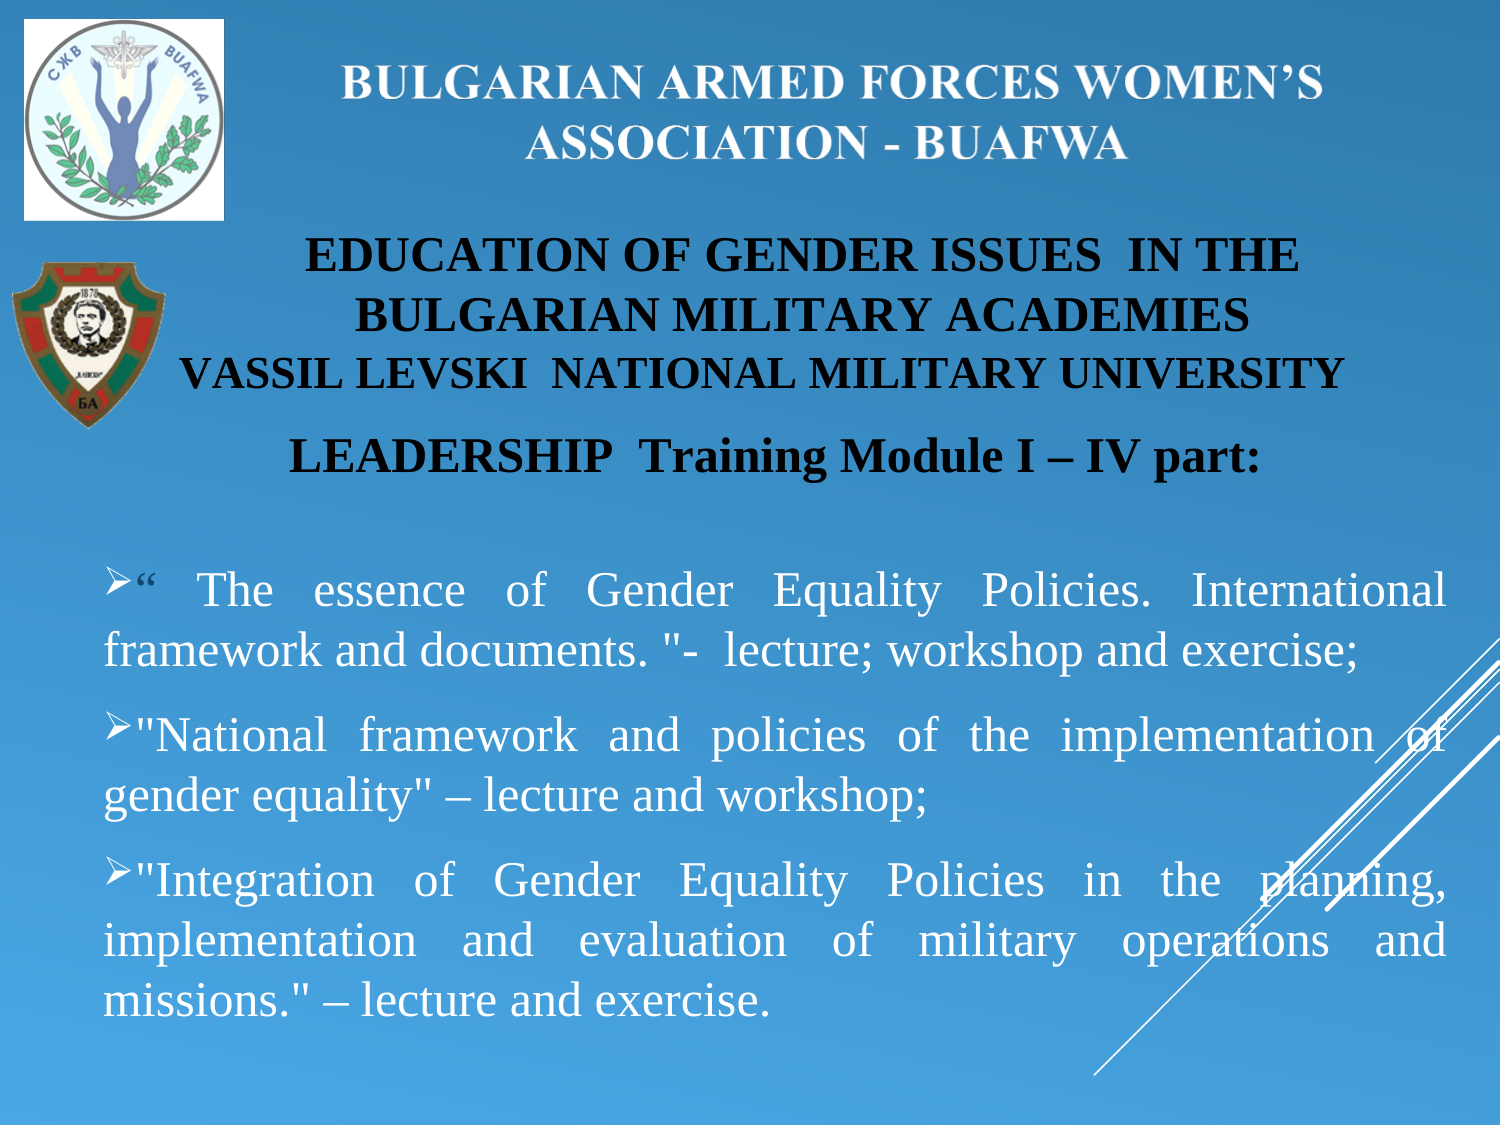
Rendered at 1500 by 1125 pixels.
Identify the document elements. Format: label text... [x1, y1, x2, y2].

picture [12, 262, 166, 429]
list VASSIL LEVSKI NATIONAL MILITARY UNIVERSITY LEADERSHIP Training Module I – IV part: “ The essence of Gender Equality Policies. International framework and documents. "- lecture; workshop and exercise; "National framework and policies of the implementation of gender equality" – lecture and workshop; "Integration of Gender Equality Policies in the planning, implementation and evaluation of military operations and missions." – lecture and exercise. [77, 397, 1464, 1125]
text_box EDUCATION OF GENDER ISSUES IN THE BULGARIAN MILITARY ACADEMIES [144, 213, 1462, 350]
picture [24, 19, 1379, 241]
